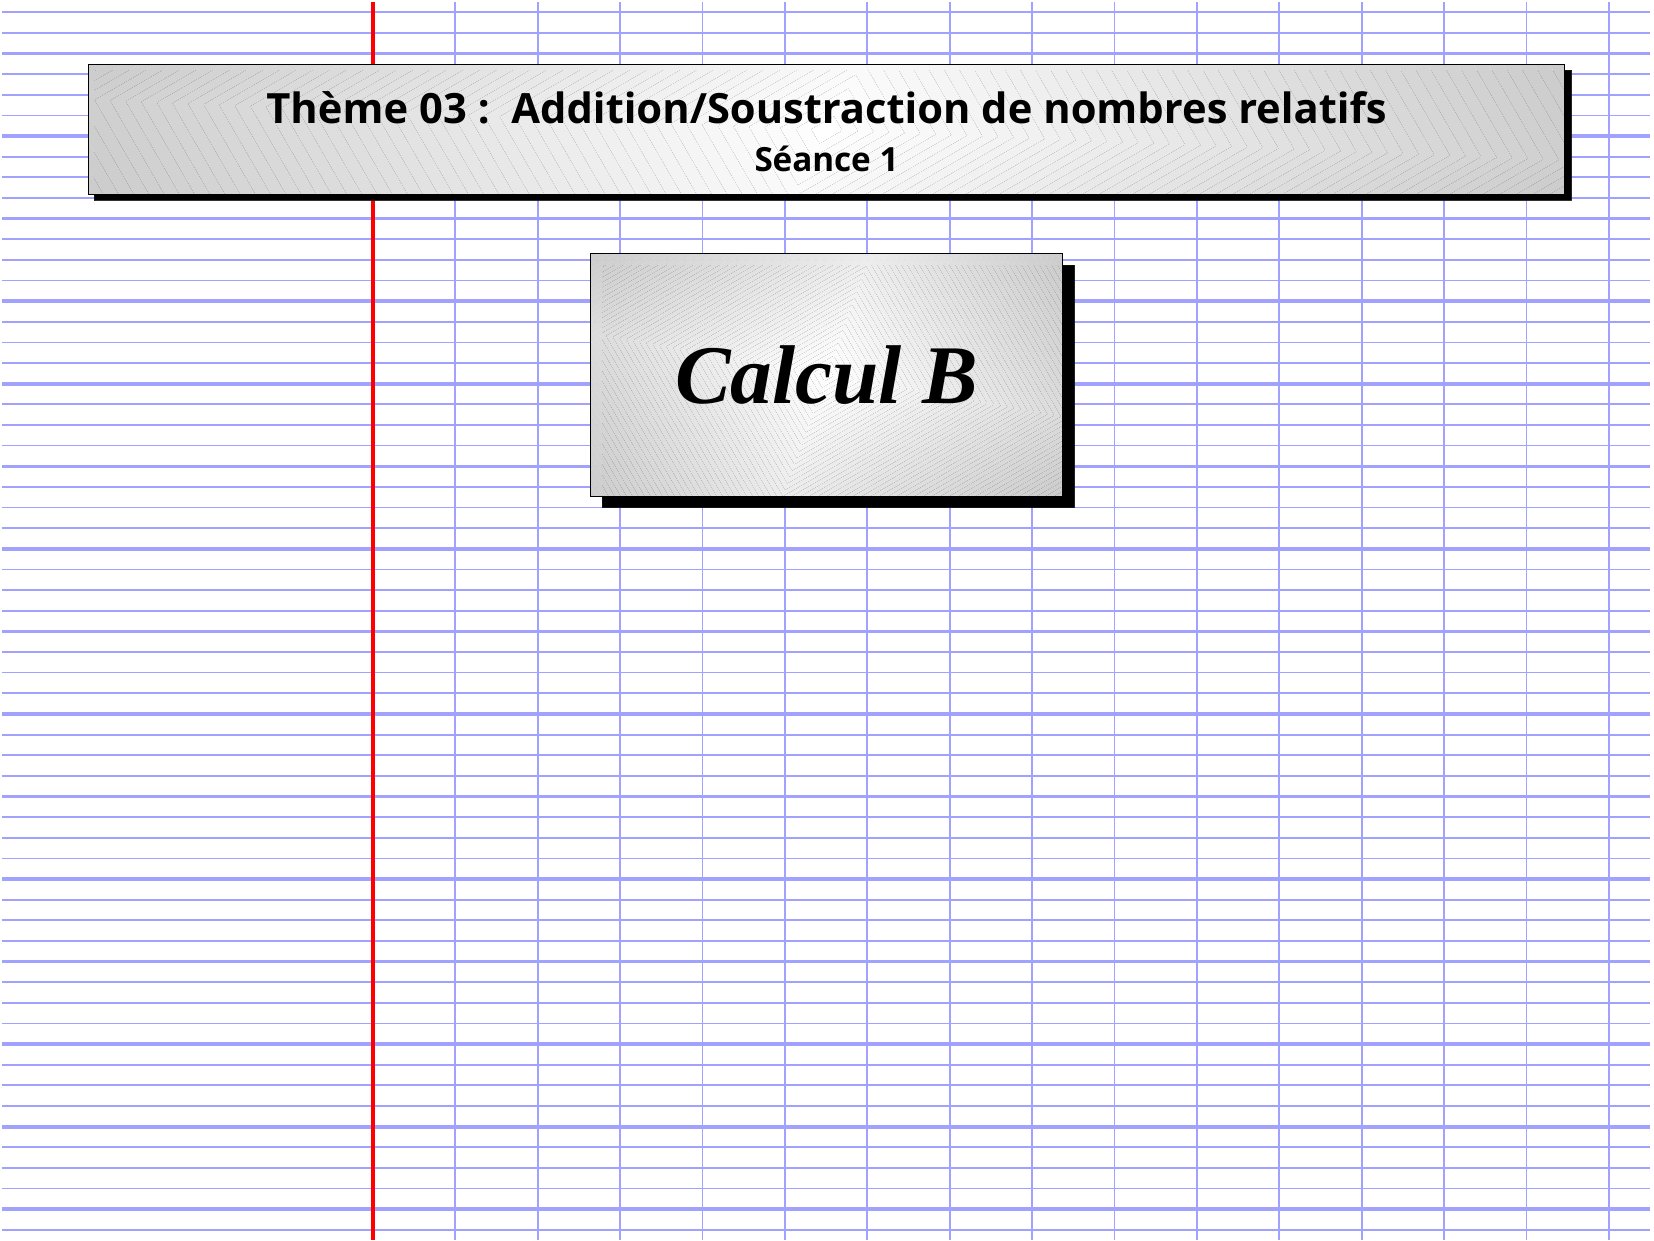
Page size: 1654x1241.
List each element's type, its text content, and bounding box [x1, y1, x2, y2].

text_box Calcul B [590, 253, 1063, 497]
picture [0, 0, 1654, 1241]
text_box Thème 03 : Addition/Soustraction de nombres relatifs Séance 1 [88, 64, 1565, 195]
